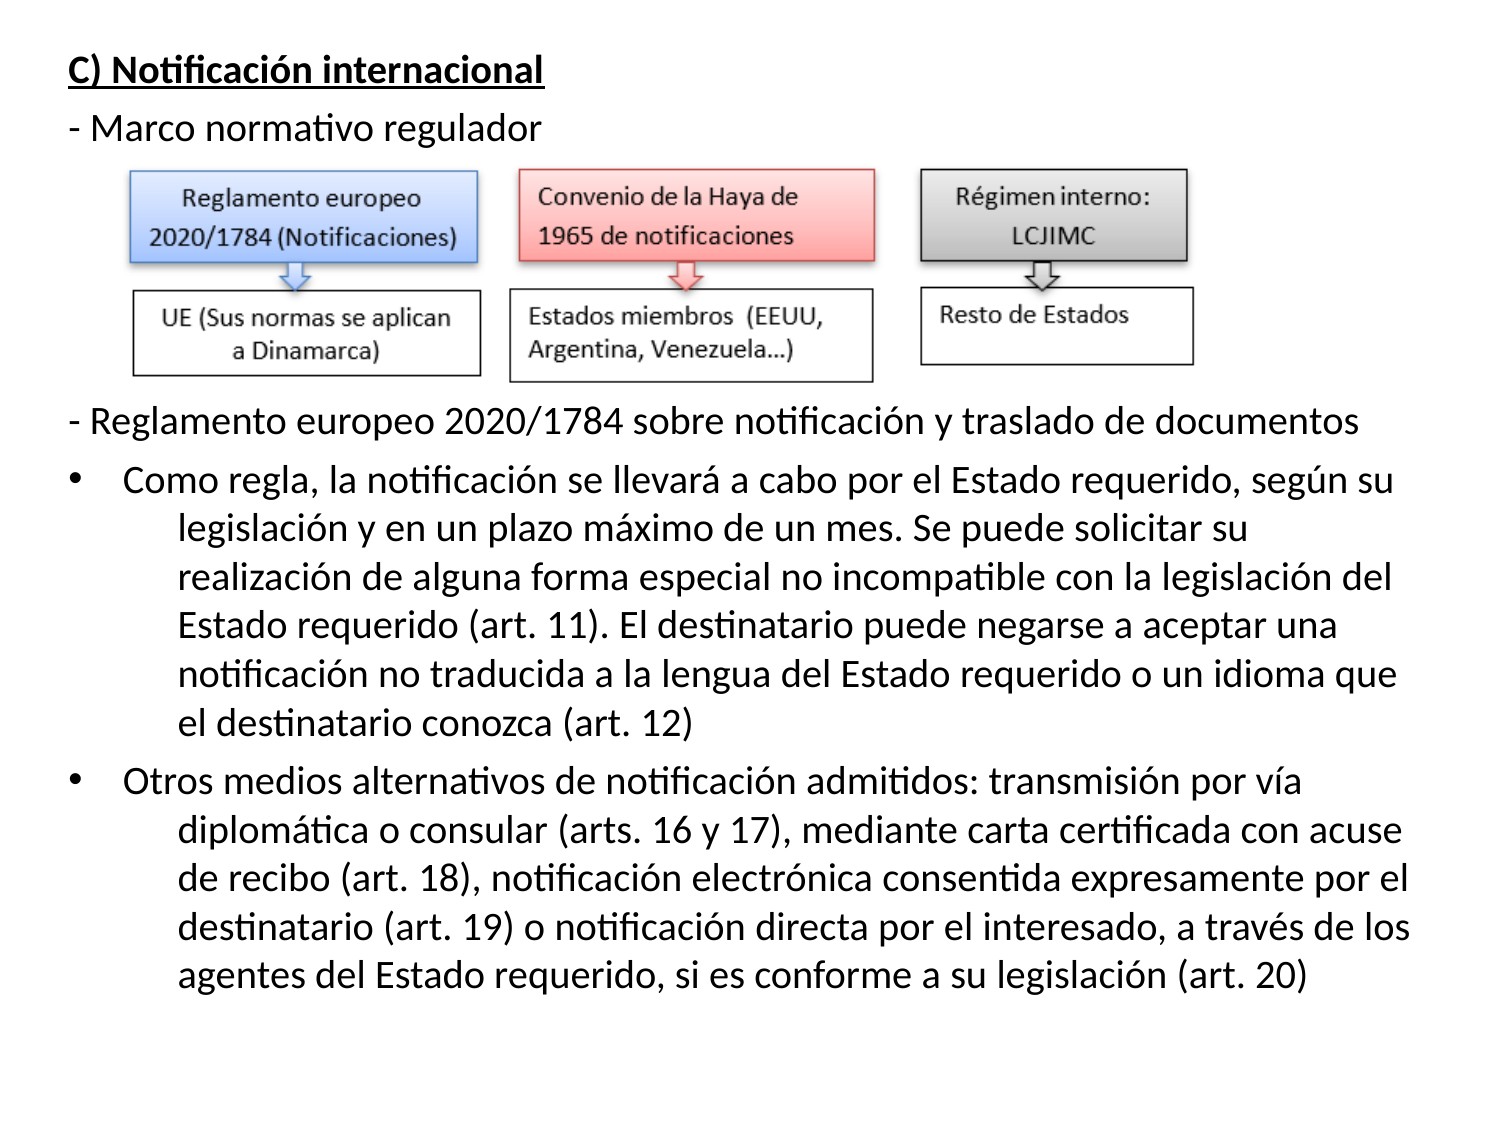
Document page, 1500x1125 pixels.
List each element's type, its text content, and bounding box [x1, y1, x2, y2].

picture [97, 158, 1238, 394]
list C) Notificación internacional - Marco normativo regulador - Reglamento europeo 2020/1784 sobre notificación y traslado de documentos Como regla, la notificación se llevará a cabo por el Estado requerido, según su legislación y en un plazo máximo de un mes. Se puede solicitar su realización de alguna forma especial no incompatible con la legislación del Estado requerido (art. 11). El destinatario puede negarse a aceptar una notificación no traducida a la lengua del Estado requerido o un idioma que el destinatario conozca (art. 12) Otros medios alternativos de notificación admitidos: transmisión por vía diplomática o consular (arts. 16 y 17), mediante carta certificada con acuse de recibo (art. 18), notificación electrónica consentida expresamente por el destinatario (art. 19) o notificación directa por el interesado, a través de los agentes del Estado requerido, si es conforme a su legislación (art. 20) [53, 35, 1447, 1017]
